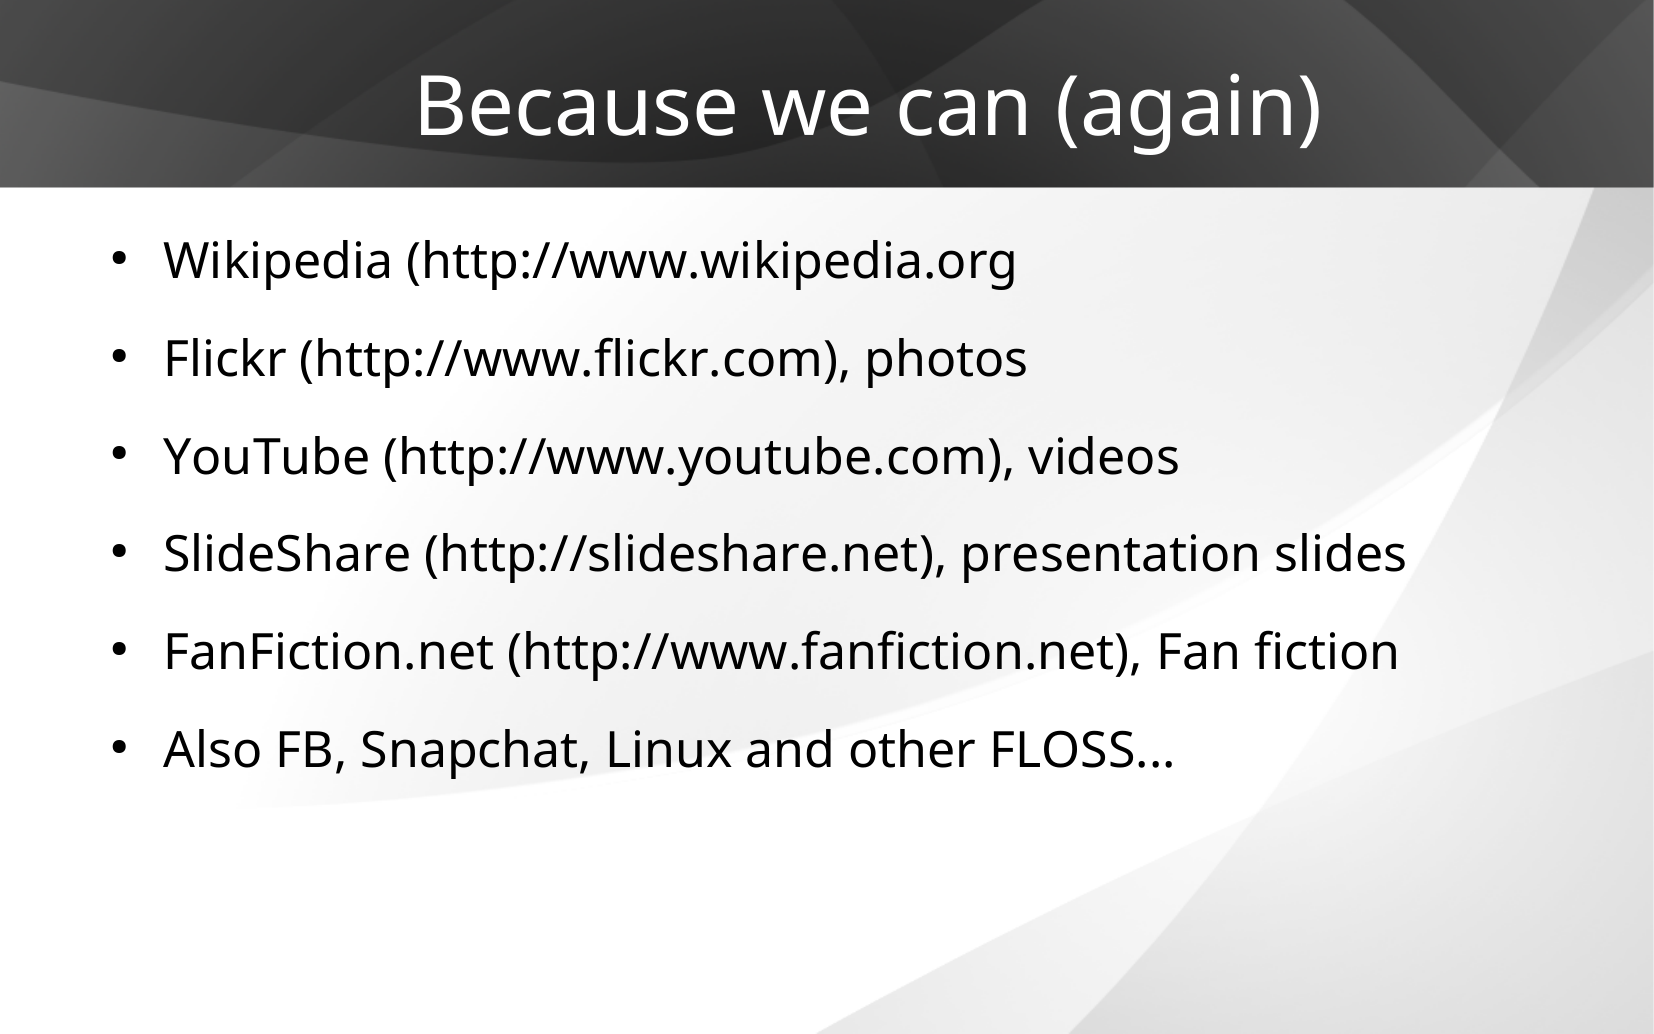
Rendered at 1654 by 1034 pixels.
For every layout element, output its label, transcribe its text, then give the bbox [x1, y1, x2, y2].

title Because we can (again) [124, 0, 1613, 208]
list Wikipedia (http://www.wikipedia.org Flickr (http://www.flickr.com), photos YouTube (http://www.youtube.com), videos SlideShare (http://slideshare.net), presentation slides FanFiction.net (http://www.fanfiction.net), Fan fiction Also FB, Snapchat, Linux and other FLOSS... [75, 225, 1613, 1013]
picture [0, 0, 1654, 1034]
